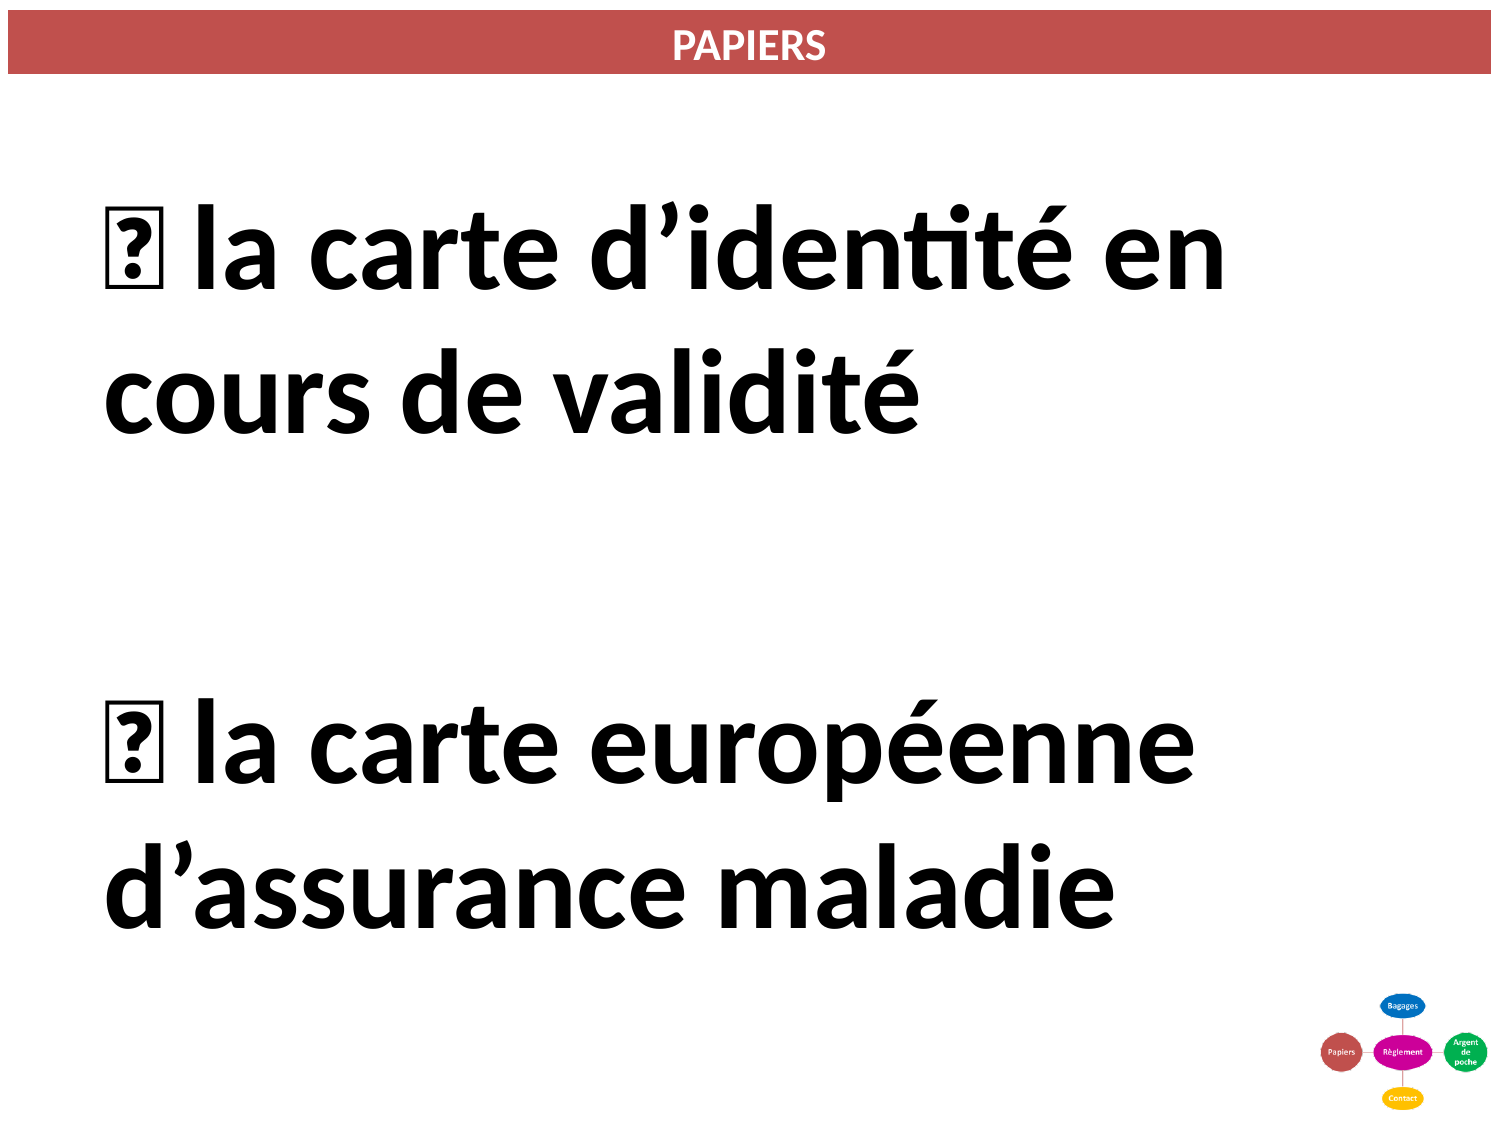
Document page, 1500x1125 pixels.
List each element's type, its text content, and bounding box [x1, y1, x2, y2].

text_box PAPIERS [4, 7, 1495, 78]
picture [1316, 987, 1490, 1116]
list  la carte d’identité en cours de validité  la carte européenne d’assurance maladie L’absence de l’un de ces deux documents empêchera l’élève de partir !  une photocopie de l’ordonnance en cas de traitement en cours [88, 160, 1439, 904]
